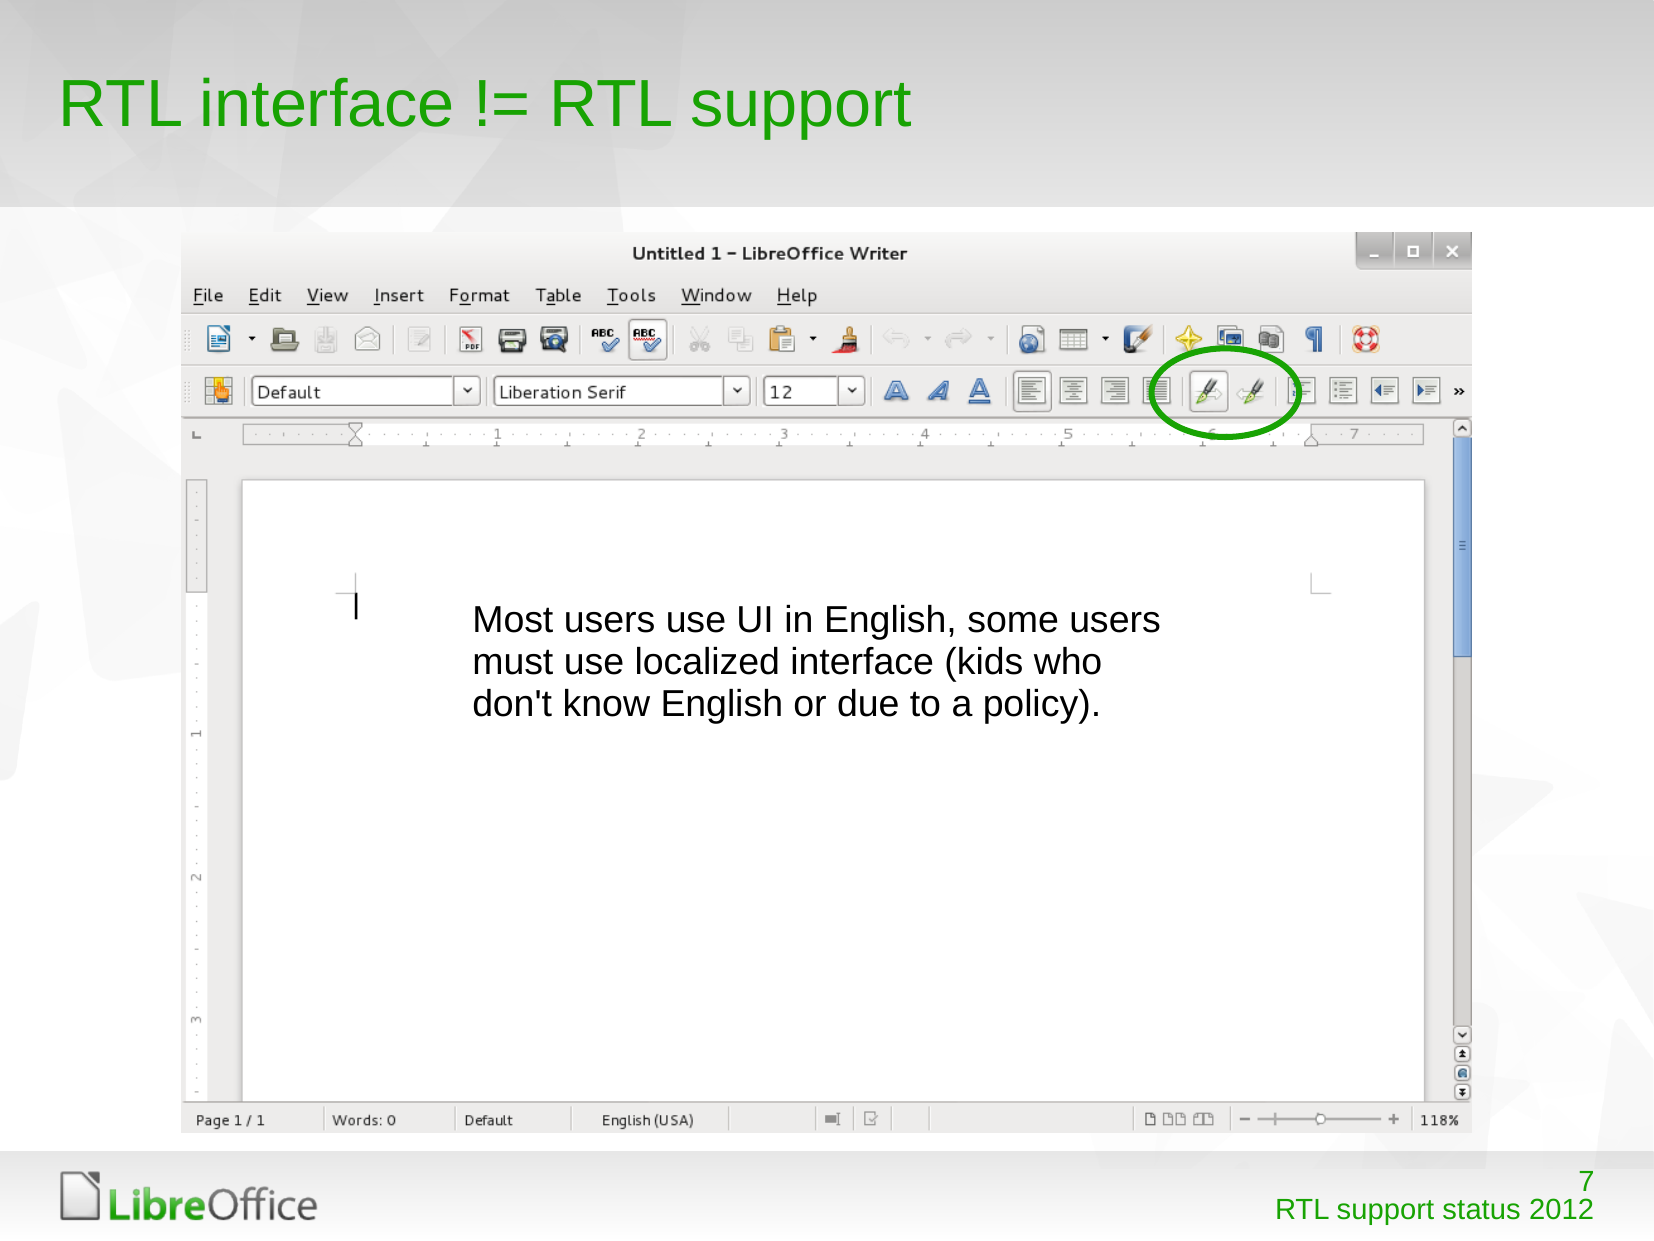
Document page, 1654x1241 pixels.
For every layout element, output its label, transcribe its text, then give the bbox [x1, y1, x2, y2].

text_box Most users use UI in English, some users must use localized interface (kids who don't know English or due to a policy). [457, 590, 1196, 732]
picture [0, 0, 1654, 1169]
picture [41, 1152, 337, 1240]
title RTL interface != RTL support [59, 29, 1595, 178]
